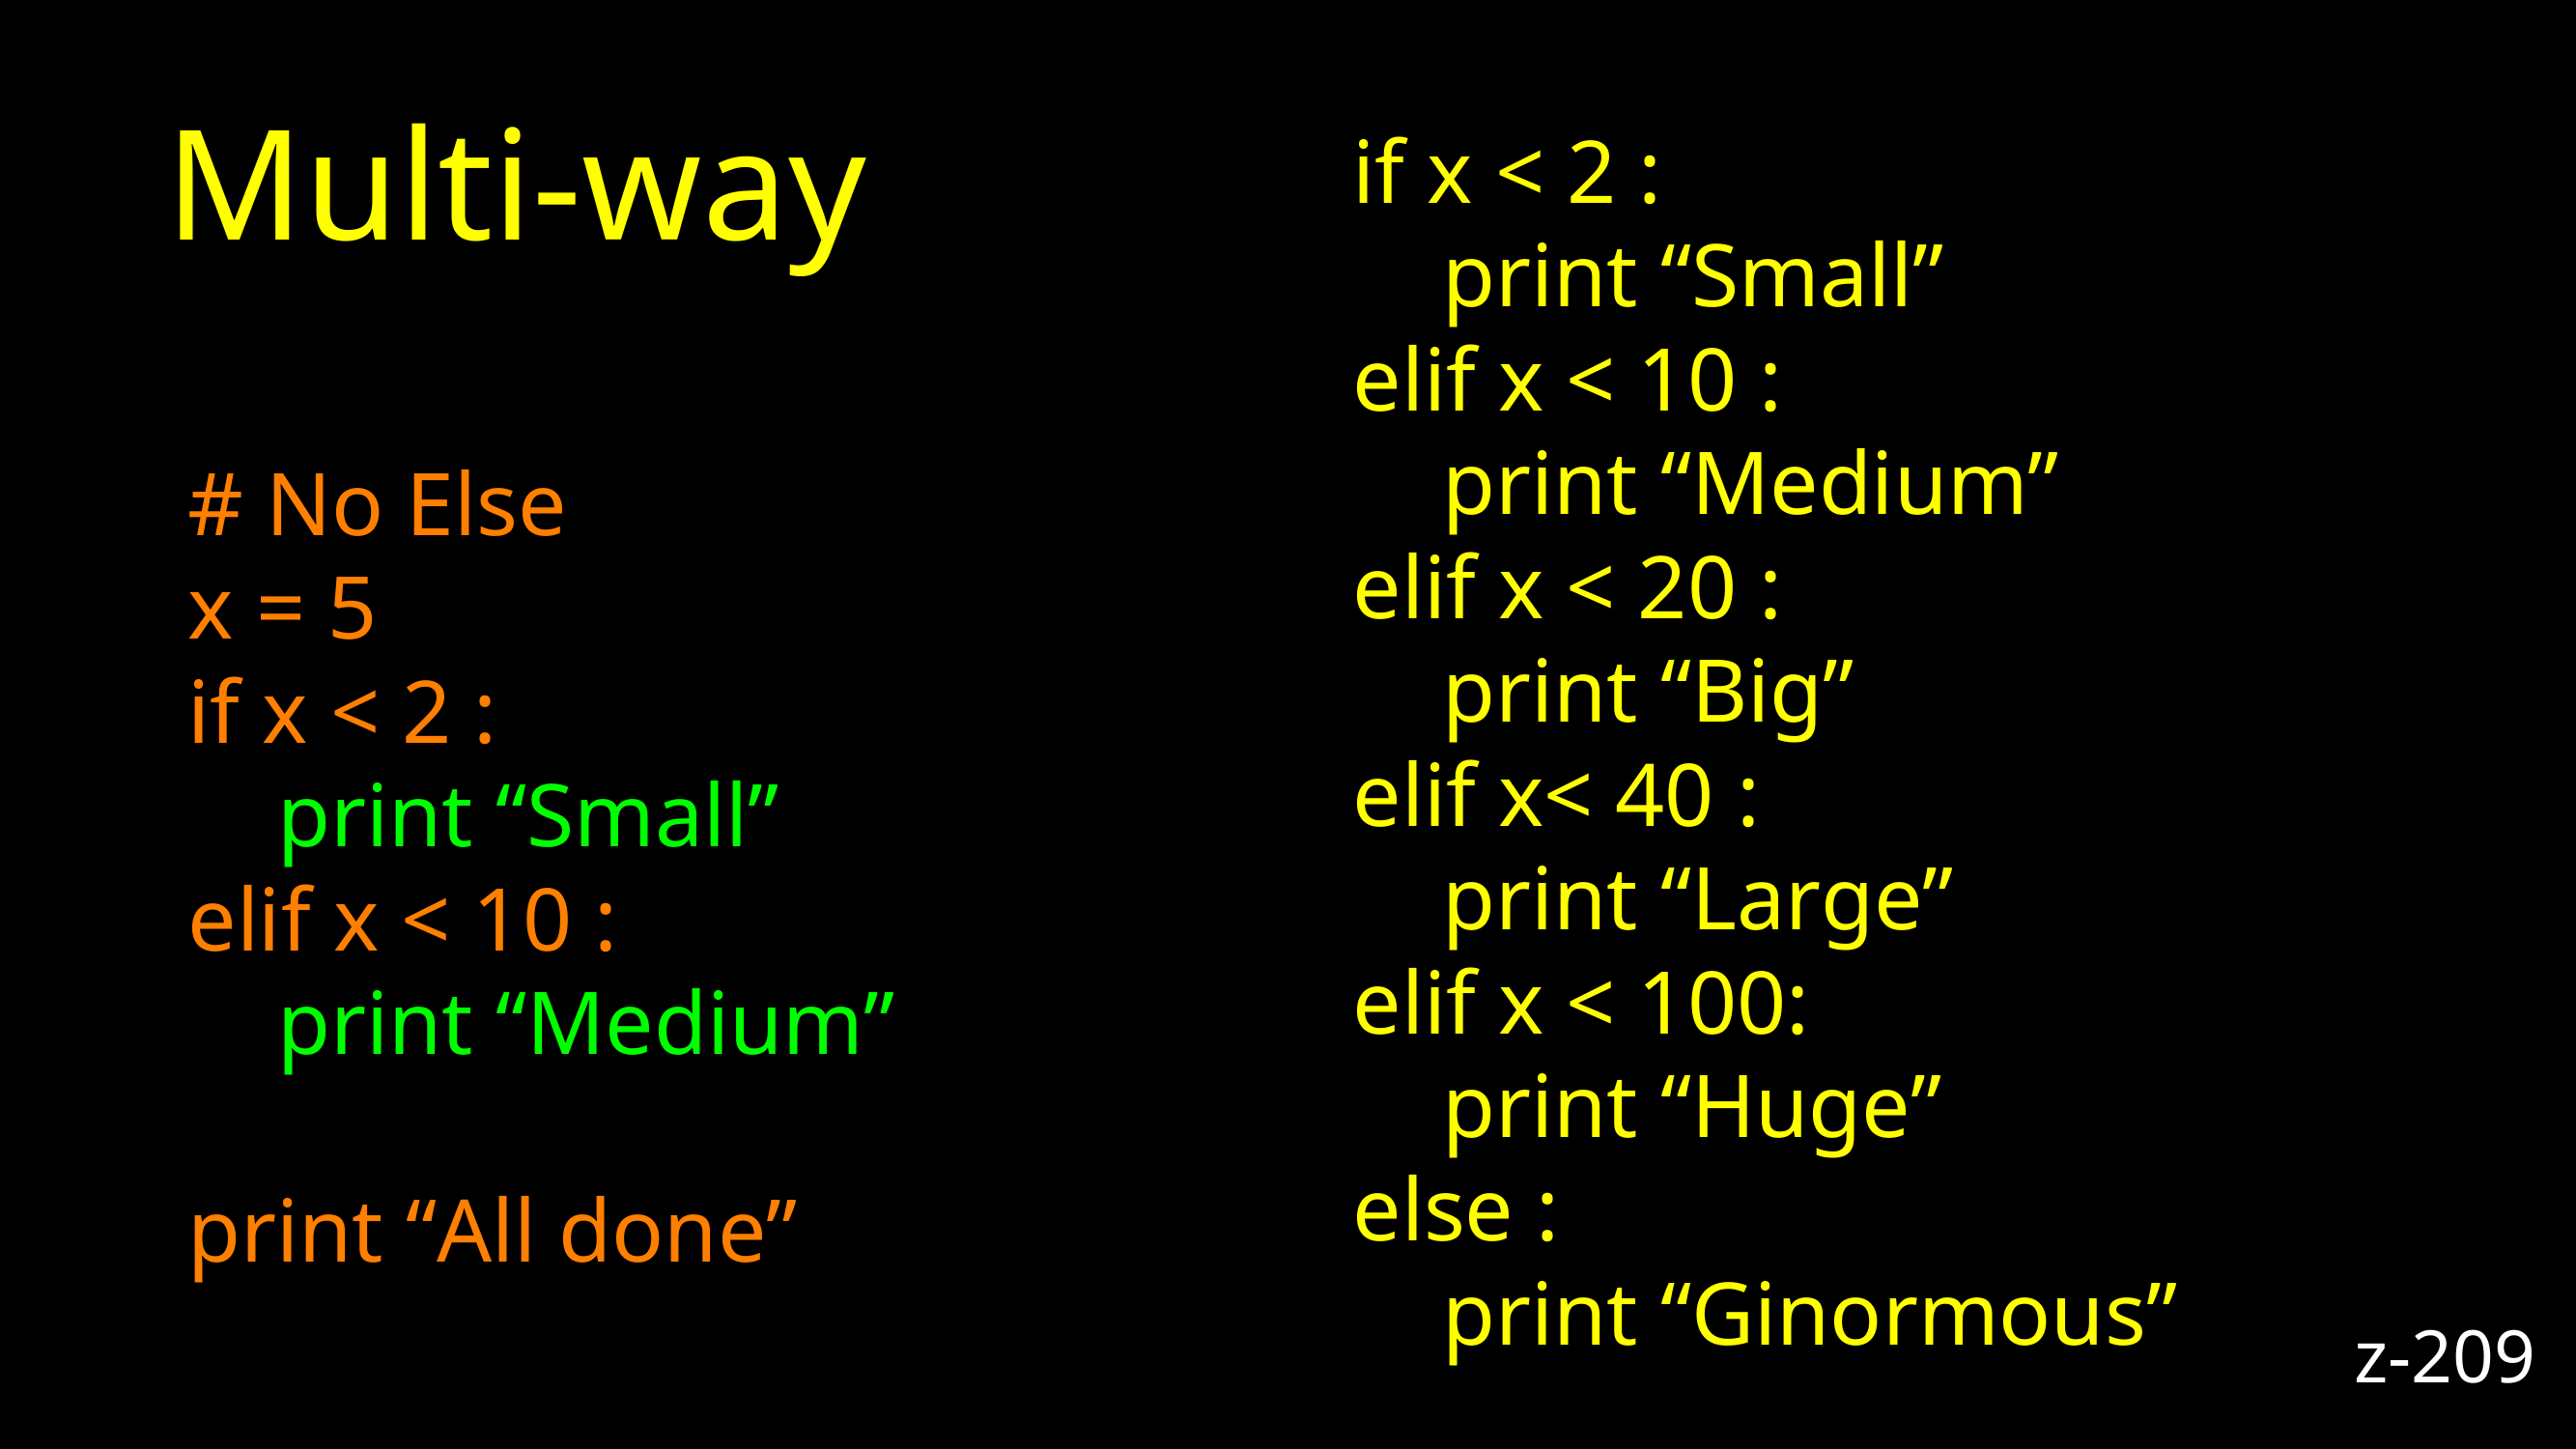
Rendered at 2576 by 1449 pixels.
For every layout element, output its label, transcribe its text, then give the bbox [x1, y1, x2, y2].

text_box if x < 2 : print “Small” elif x < 10 : print “Medium” elif x < 20 : print “Big” elif x< 40 : print “Large” elif x < 100: print “Huge” else : print “Ginormous” [1352, 116, 2178, 1363]
text_box z-209 [2354, 1309, 2536, 1398]
title Multi-way [88, 48, 945, 310]
text_box # No Else x = 5 if x < 2 : print “Small” elif x < 10 : print “Medium” print “All done” [187, 448, 895, 1280]
